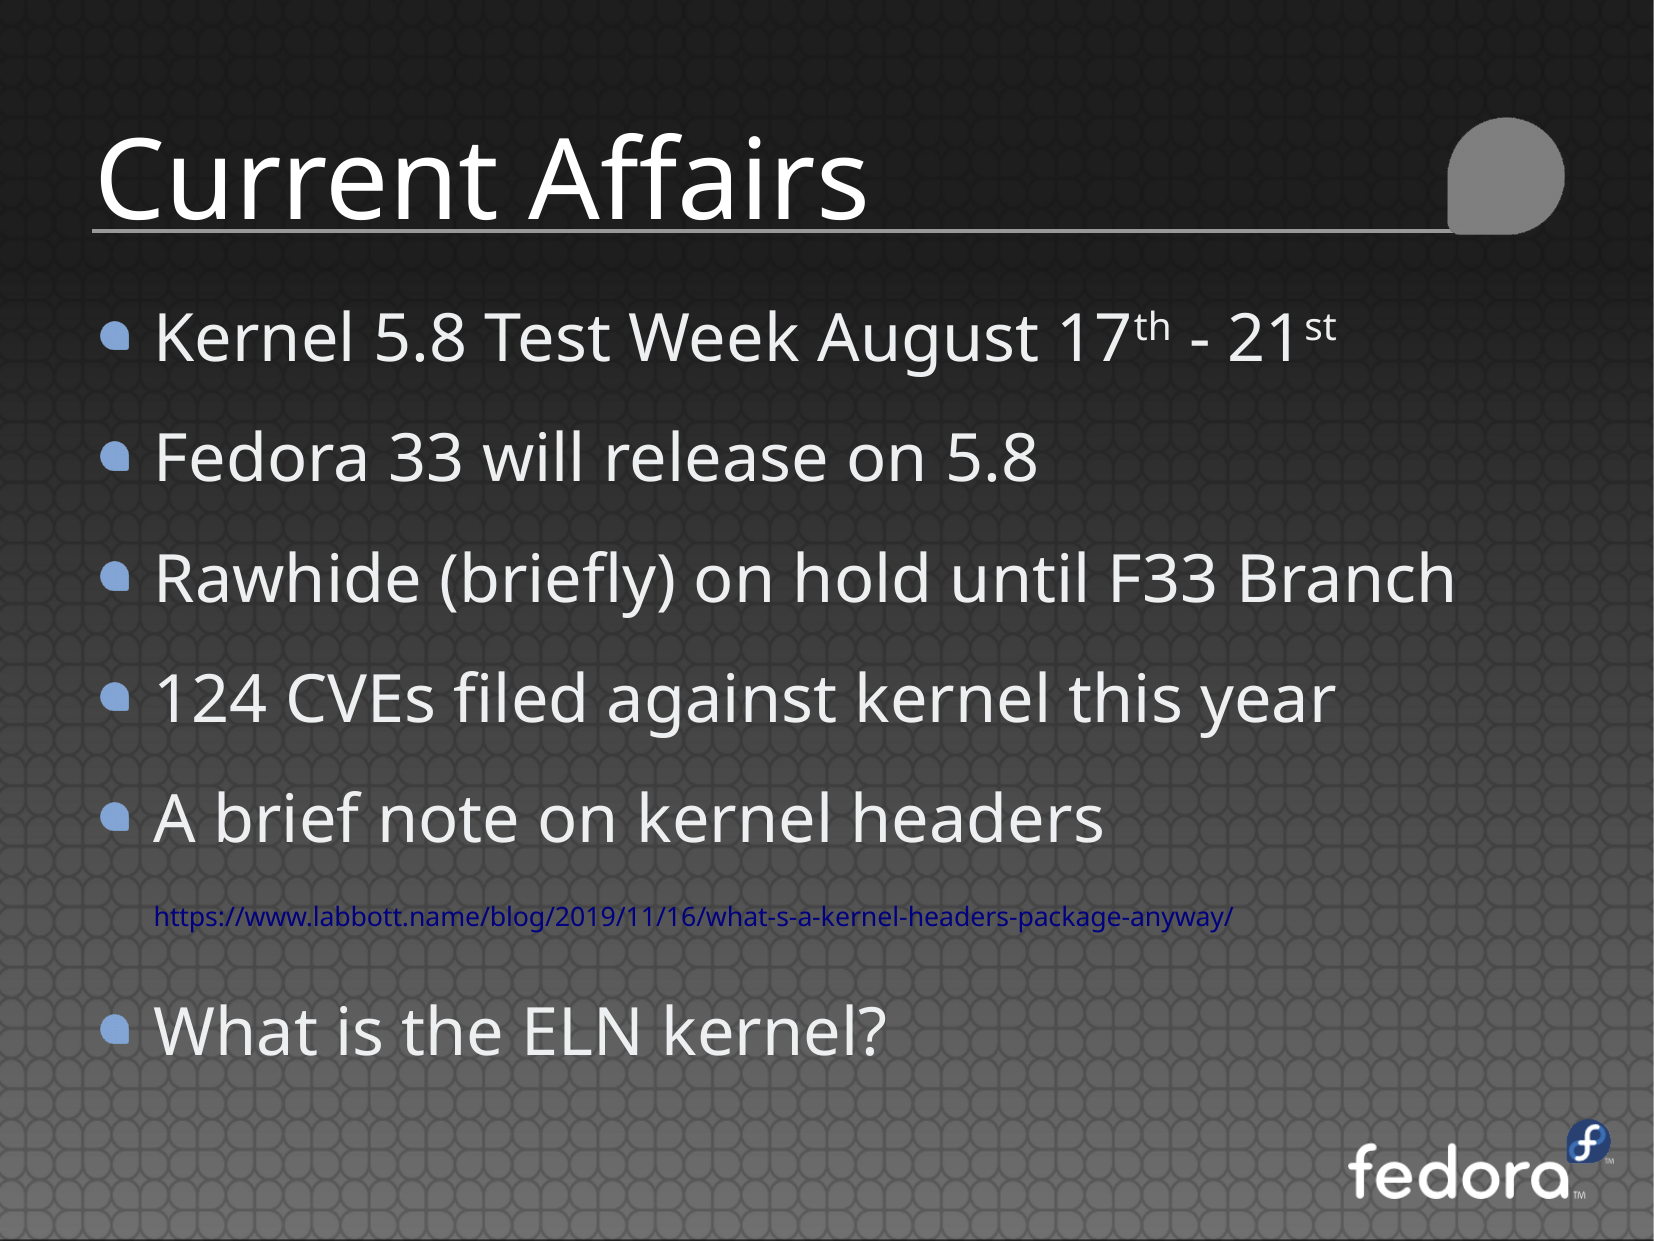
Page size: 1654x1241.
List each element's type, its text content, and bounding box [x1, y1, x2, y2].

picture [0, 0, 1654, 1241]
title Current Affairs [94, 100, 1426, 251]
list Kernel 5.8 Test Week August 17th - 21st Fedora 33 will release on 5.8 Rawhide (briefly) on hold until F33 Branch 124 CVEs filed against kernel this year A brief note on kernel headers https://www.labbott.name/blog/2019/11/16/what-s-a-kernel-headers-package-anyway/ What is the ELN kernel? [82, 290, 1571, 1094]
